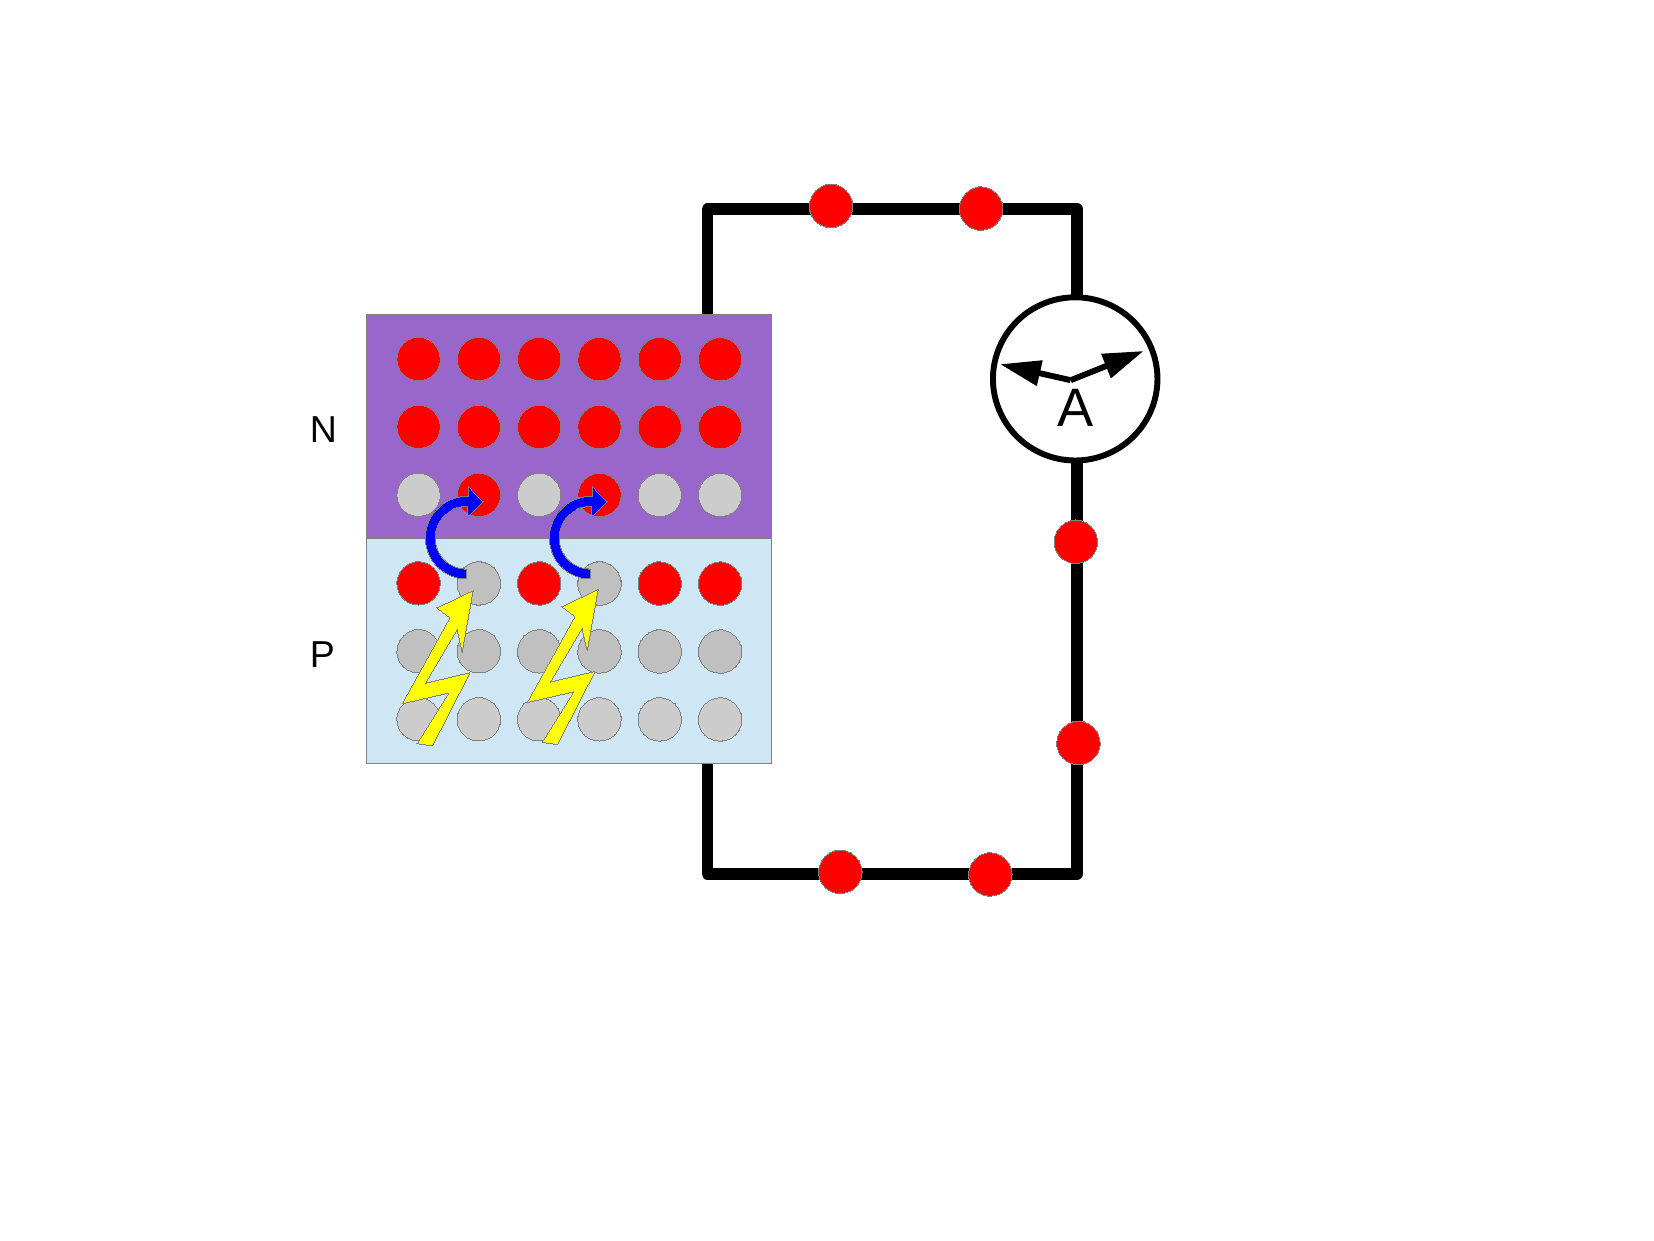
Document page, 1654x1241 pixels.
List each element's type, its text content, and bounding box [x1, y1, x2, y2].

text_box [818, 850, 863, 894]
text_box [1054, 519, 1098, 564]
text_box [1056, 721, 1101, 765]
text_box [968, 852, 1013, 897]
text_box A [1043, 369, 1088, 376]
text_box [959, 186, 1003, 231]
text_box [366, 314, 772, 764]
text_box [809, 184, 853, 228]
text_box [992, 297, 1158, 461]
text_box P [295, 625, 350, 683]
text_box A [1043, 370, 1109, 446]
text_box N [295, 401, 352, 459]
